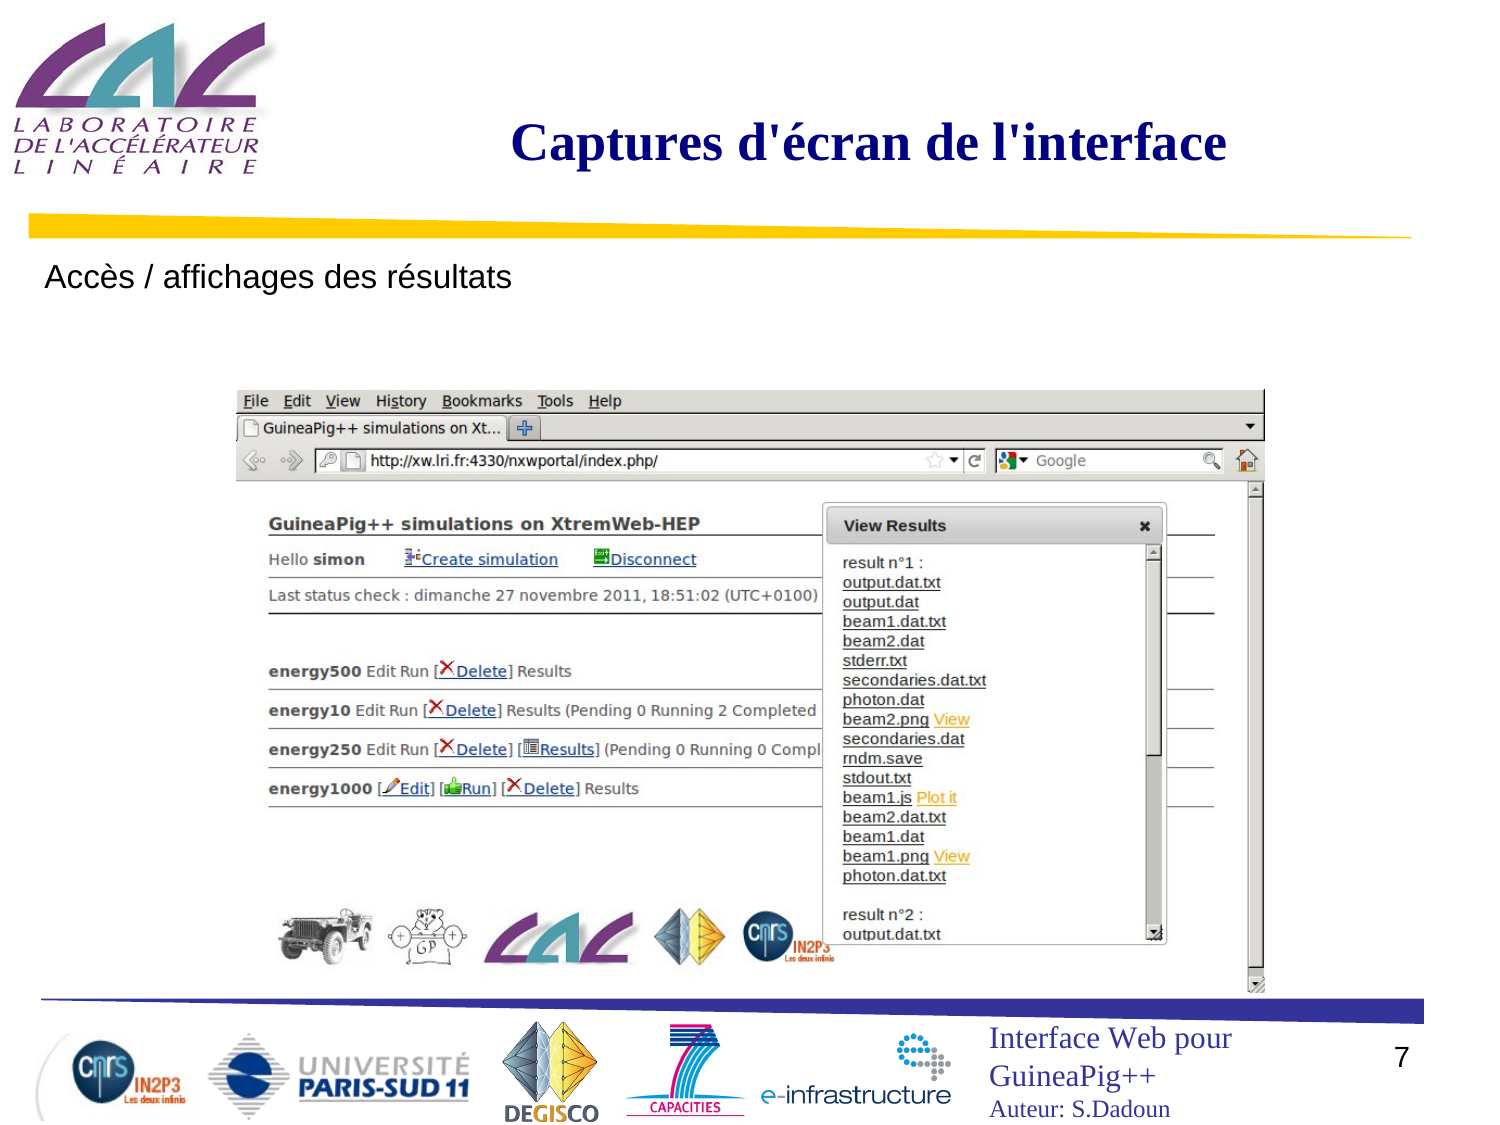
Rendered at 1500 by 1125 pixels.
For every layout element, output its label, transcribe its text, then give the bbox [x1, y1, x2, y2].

picture [7, 16, 283, 178]
picture [25, 1033, 475, 1121]
picture [620, 1017, 750, 1124]
title Captures d'écran de l'interface [259, 56, 1479, 221]
text_box Accès / affichages des résultats [29, 248, 1418, 303]
text_box [29, 303, 1388, 1001]
picture [490, 1018, 609, 1122]
picture [761, 1033, 951, 1104]
picture [902, 1038, 925, 1049]
picture [236, 389, 1265, 993]
